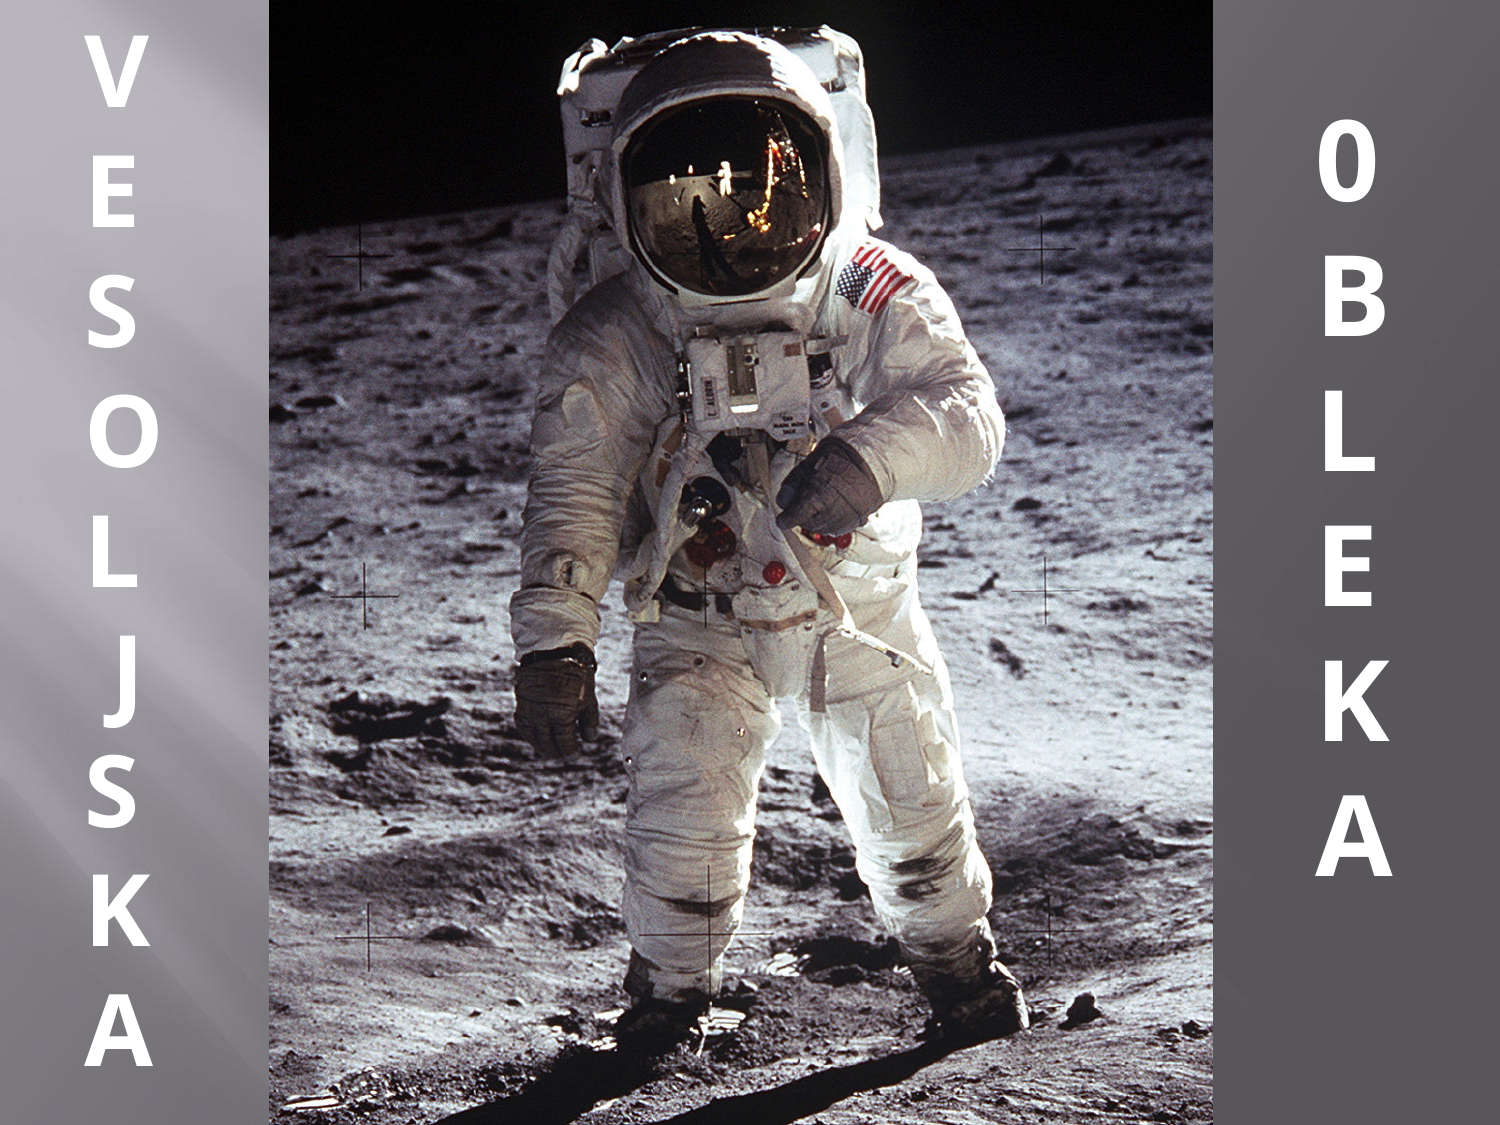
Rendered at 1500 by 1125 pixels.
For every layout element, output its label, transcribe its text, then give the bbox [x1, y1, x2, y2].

picture [0, 0, 1500, 1125]
text_box 0BLEKA [1300, 81, 1395, 907]
text_box V E S O L J S K A [70, 0, 224, 1095]
